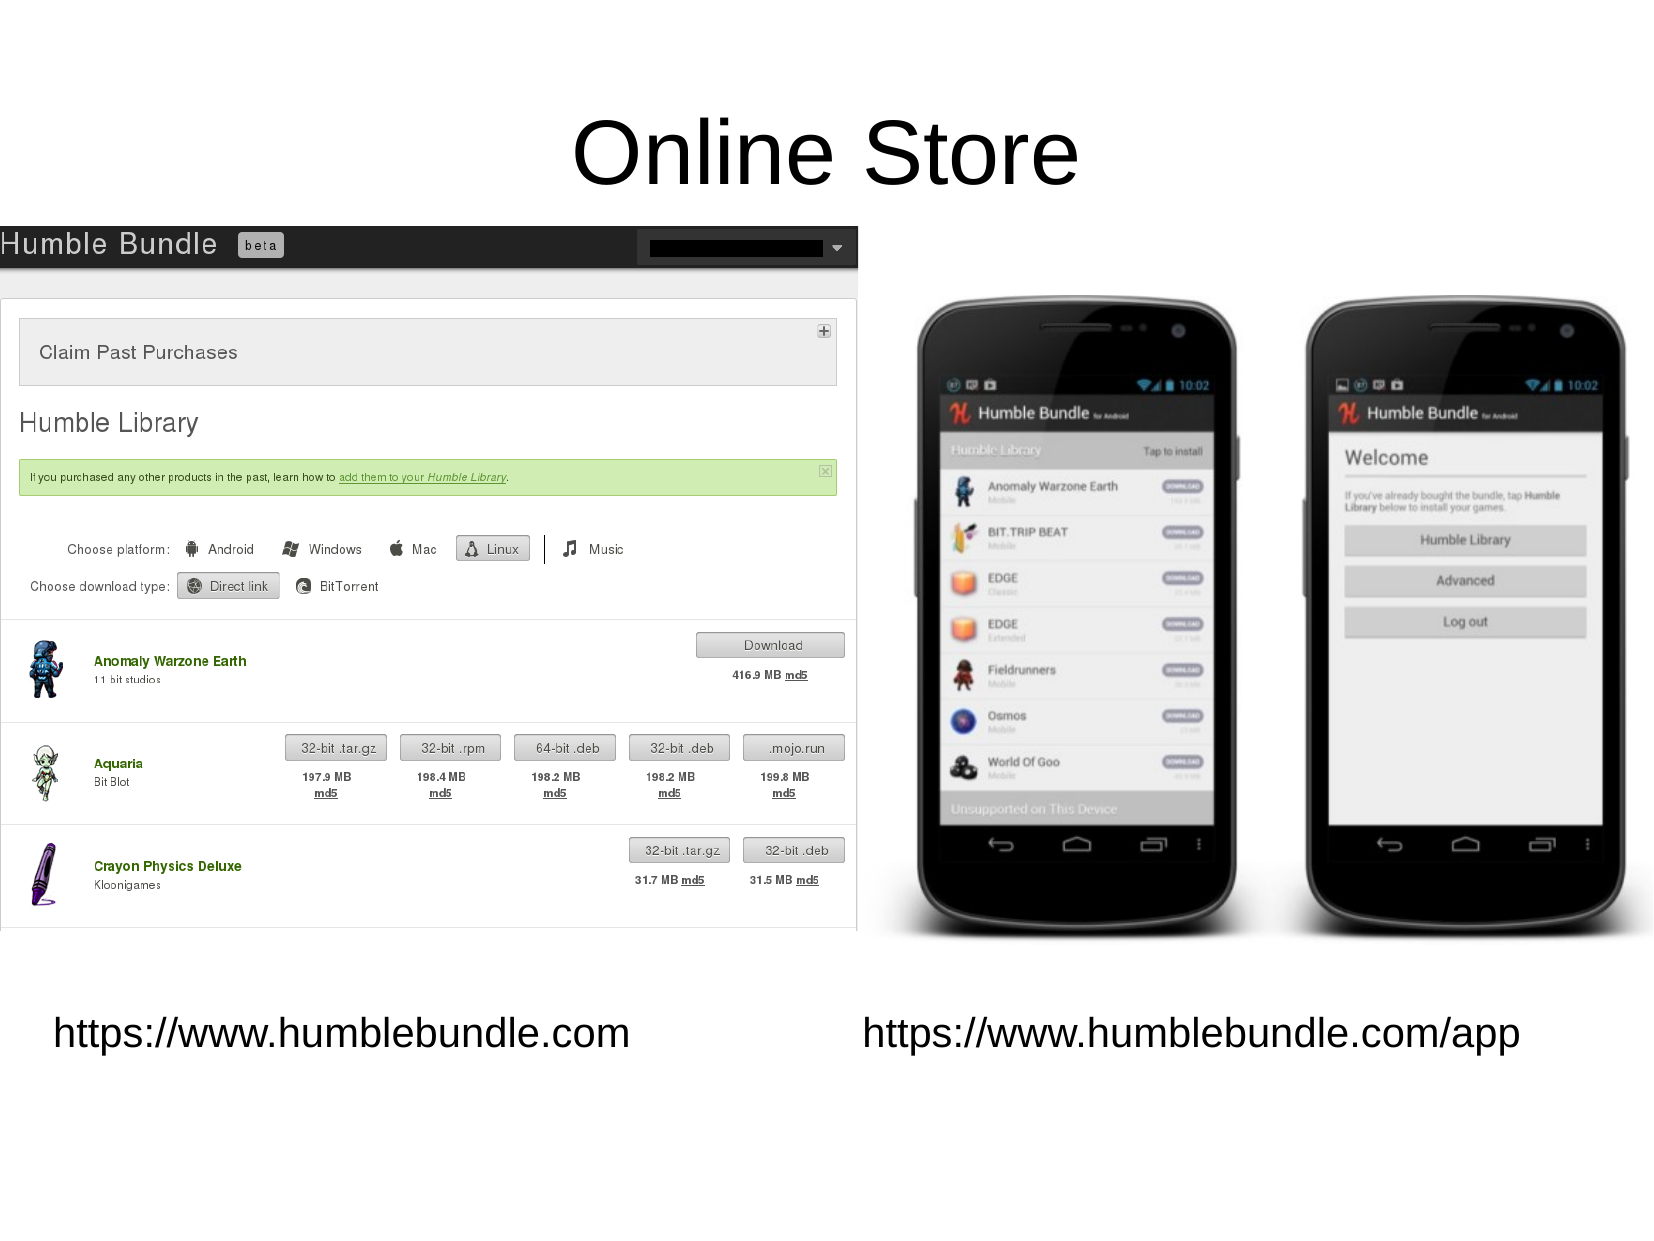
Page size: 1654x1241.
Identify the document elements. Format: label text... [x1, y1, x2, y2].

title Online Store [82, 49, 1571, 257]
list https://www.humblebundle.com [53, 1009, 904, 1217]
list https://www.humblebundle.com/app [862, 1009, 1642, 1193]
picture [0, 226, 1654, 945]
